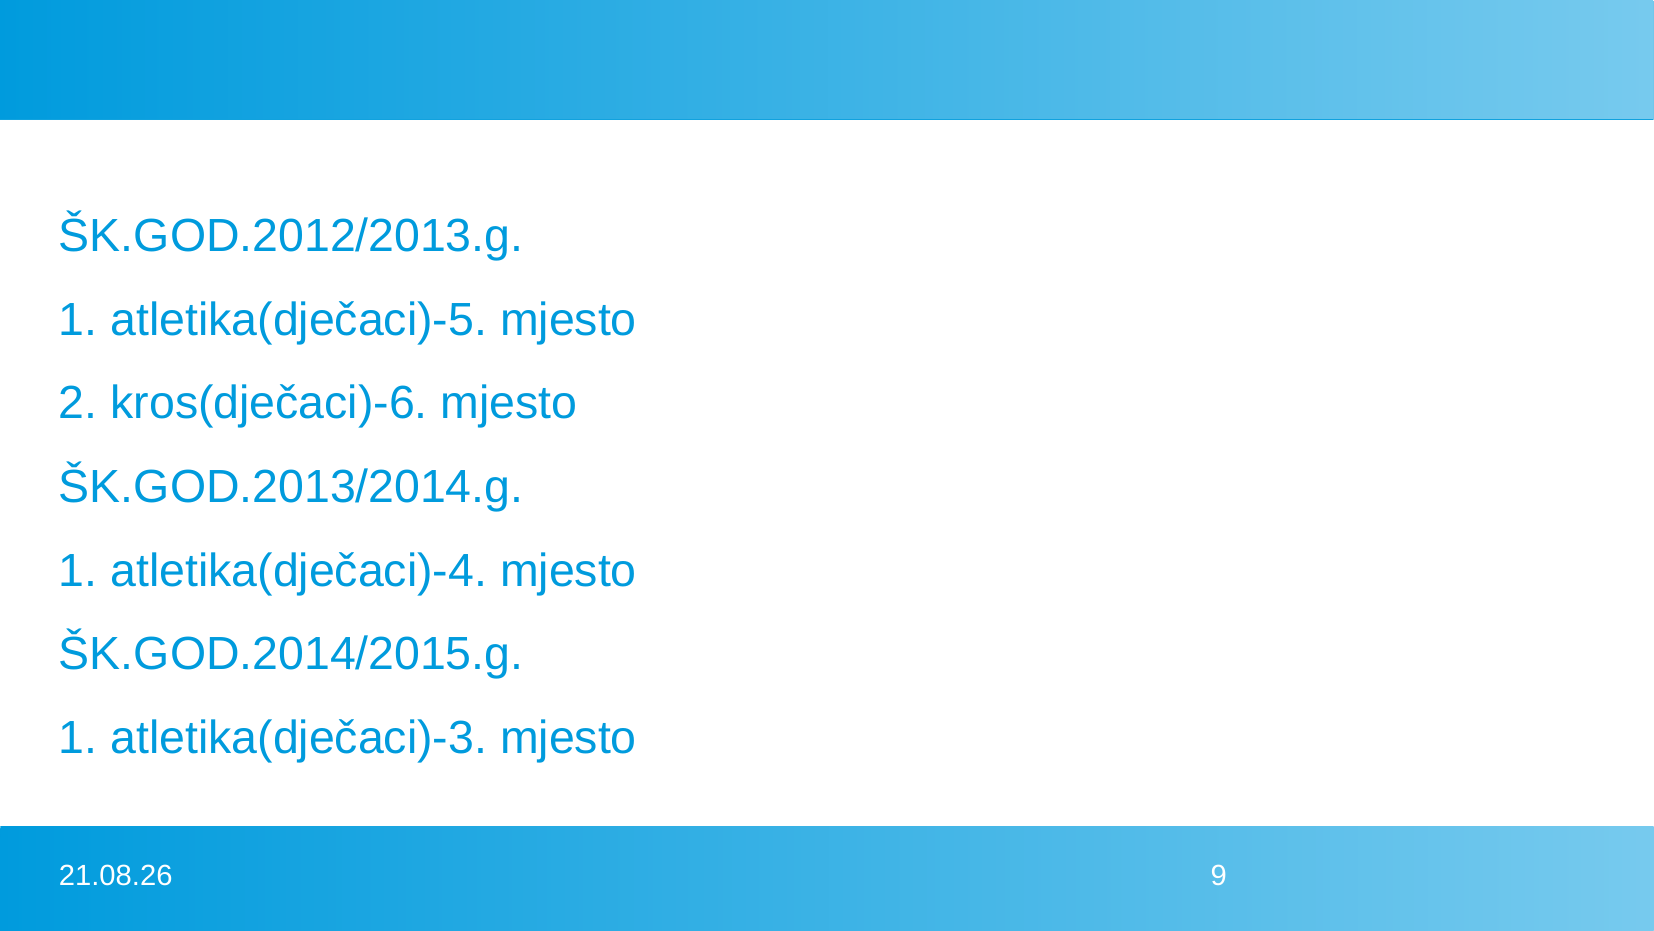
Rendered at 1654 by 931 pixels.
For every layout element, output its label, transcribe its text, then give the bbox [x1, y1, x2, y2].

text_box [59, 856, 443, 916]
list ŠK.GOD.2012/2013.g. 1. atletika(dječaci)-5. mjesto 2. kros(dječaci)-6. mjesto ŠK.GOD.2013/2014.g. 1. atletika(dječaci)-4. mjesto ŠK.GOD.2014/2015.g. 1. atletika(dječaci)-3. mjesto [59, 177, 1595, 768]
text_box [1210, 856, 1595, 916]
